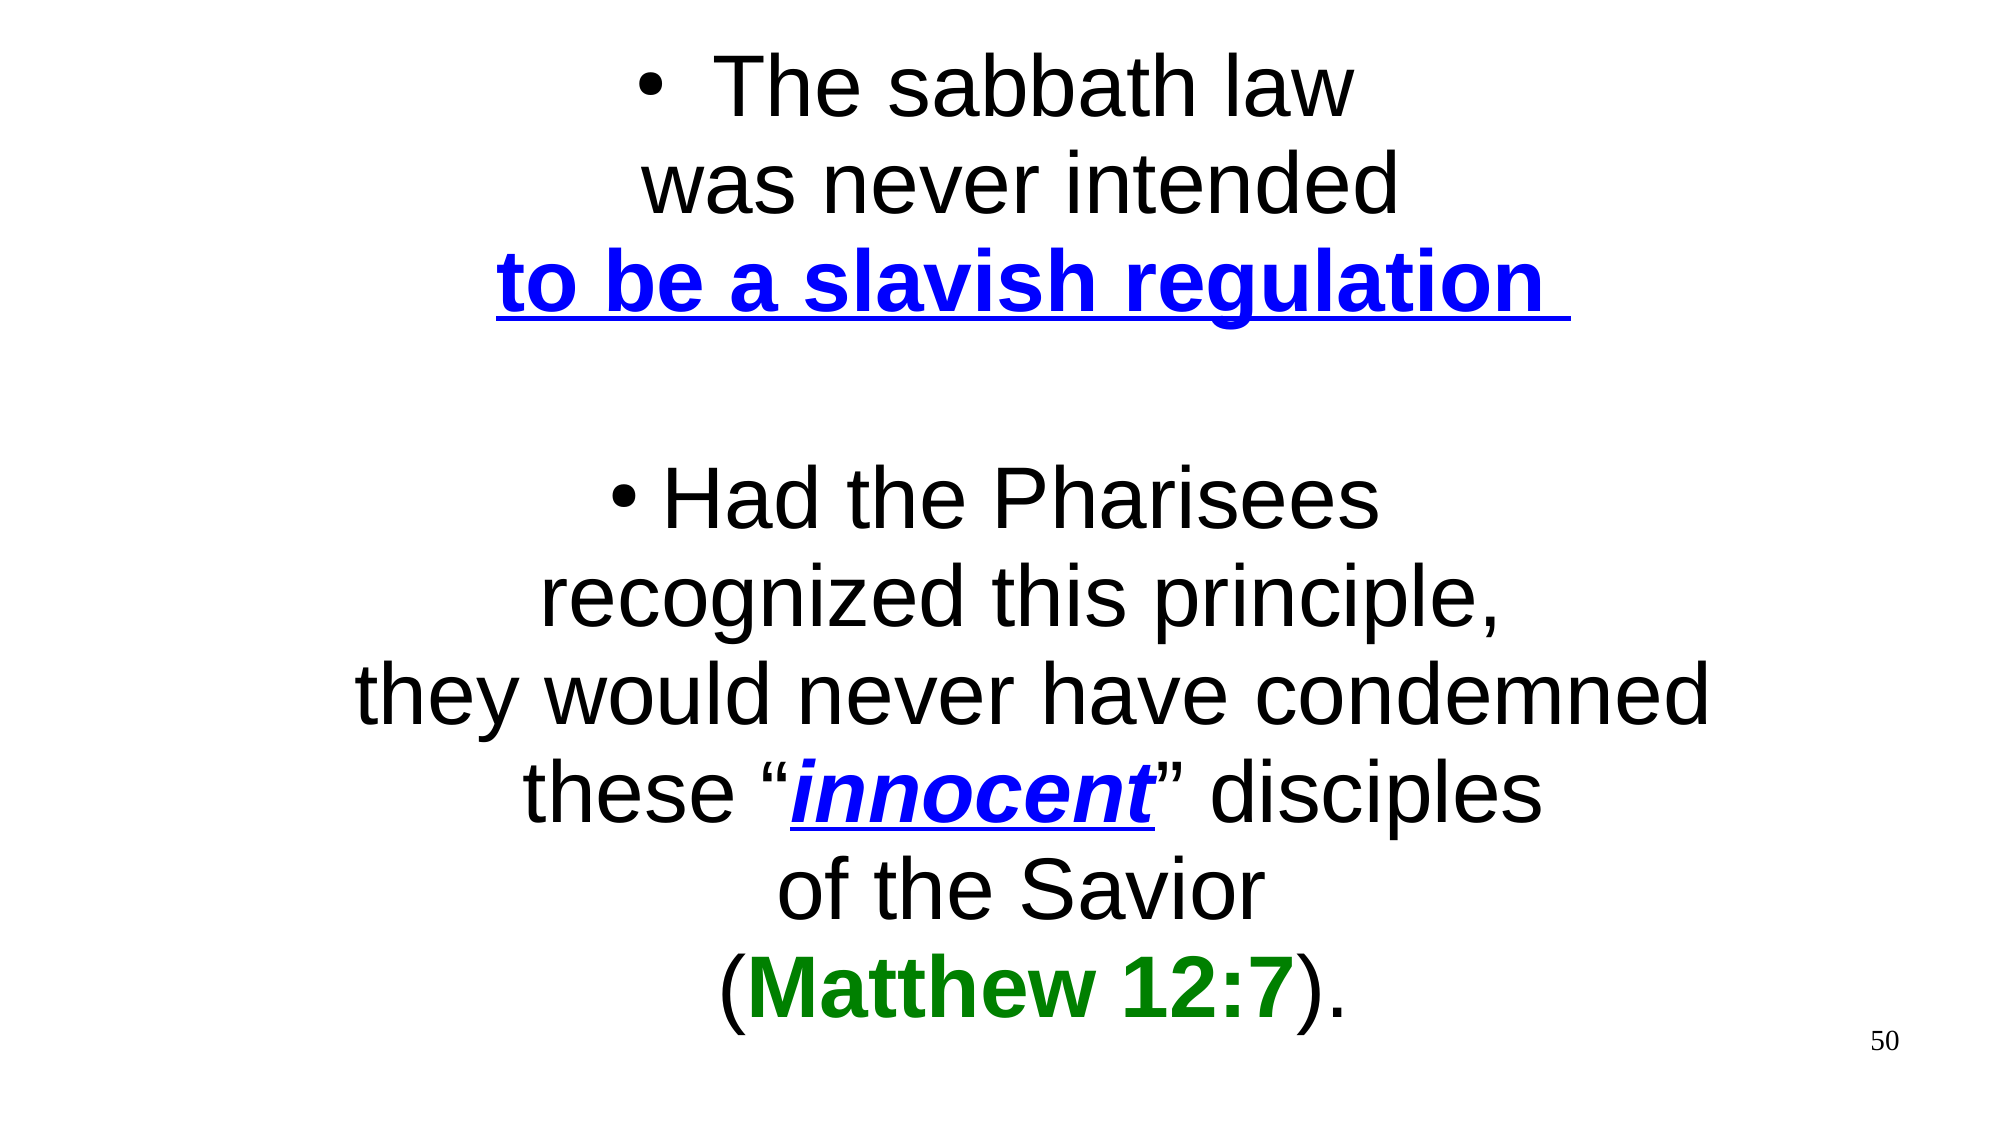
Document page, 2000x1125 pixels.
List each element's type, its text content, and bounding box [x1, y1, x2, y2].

list The sabbath law was never intended to be a slavish regulation Had the Pharisees recognized this principle, they would never have condemned these “innocent” disciples of the Savior (Matthew 12:7). [35, 36, 1962, 1099]
